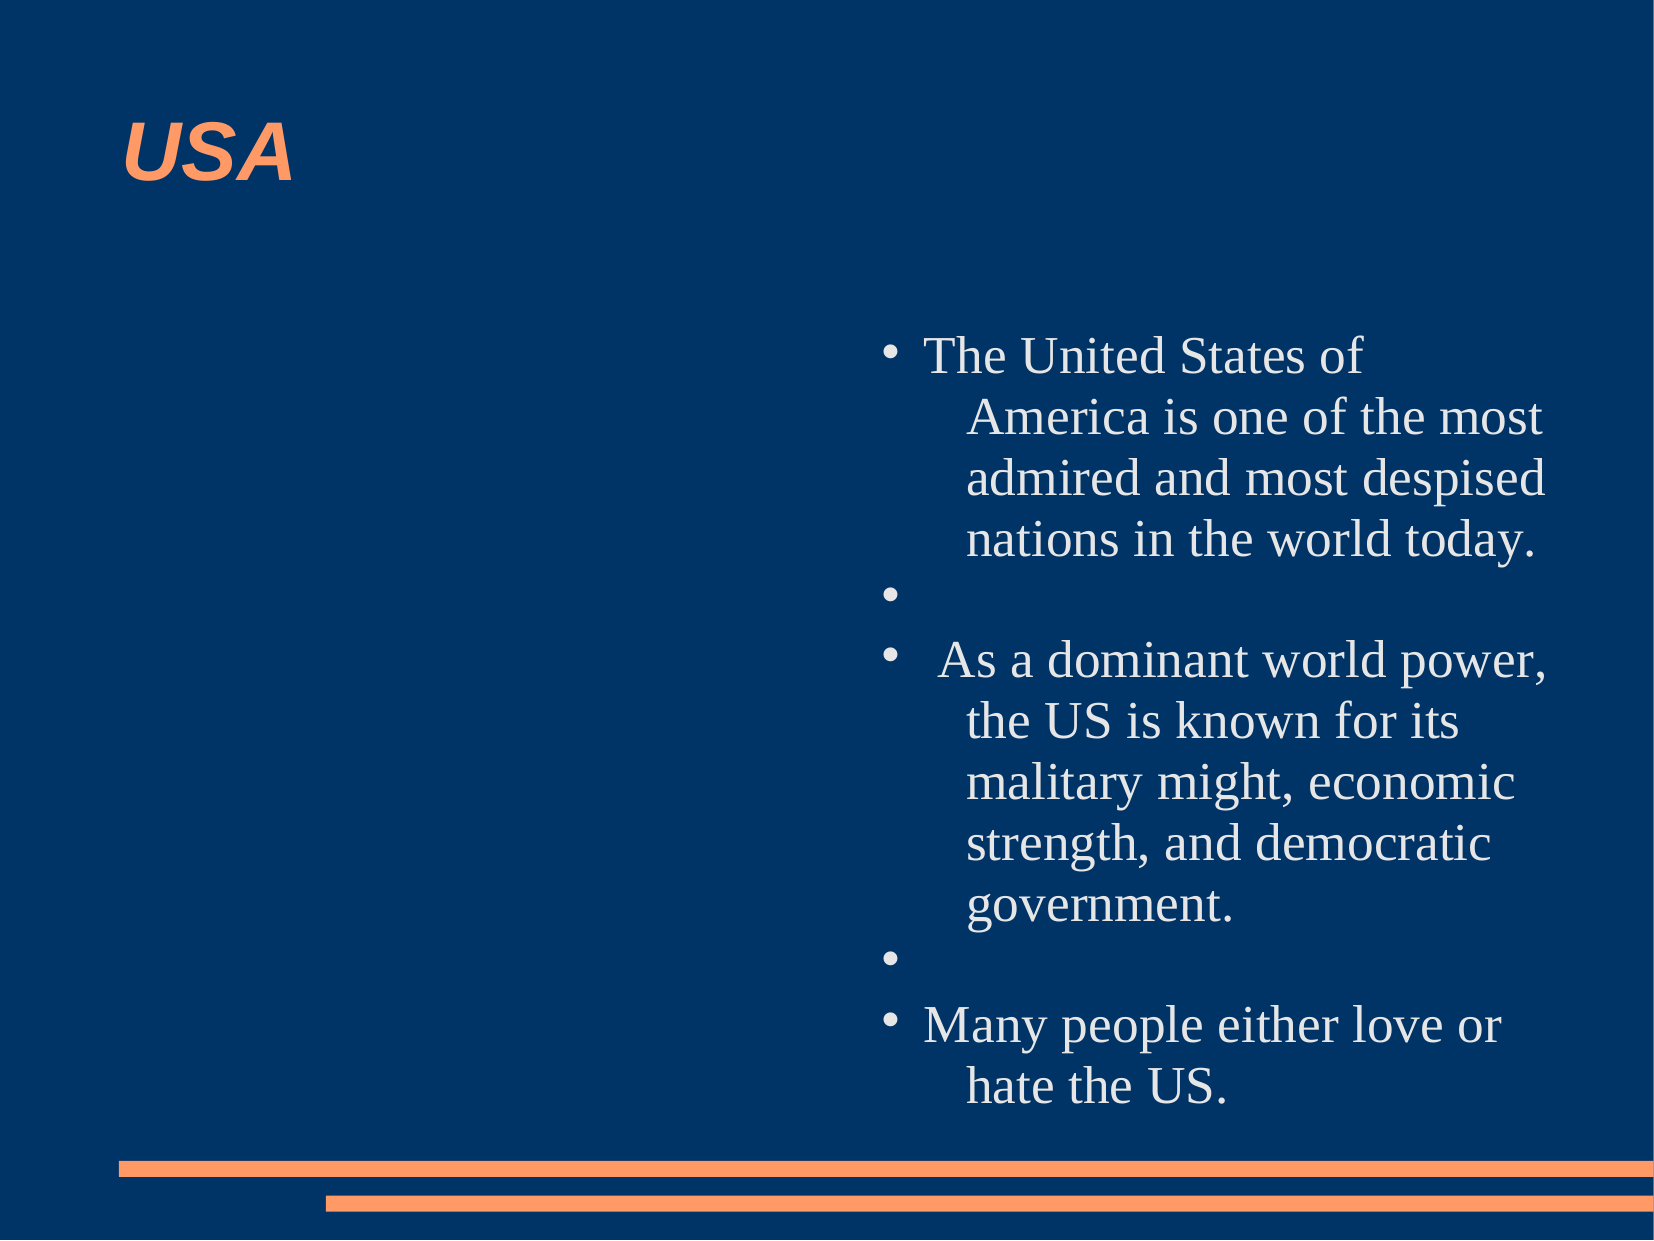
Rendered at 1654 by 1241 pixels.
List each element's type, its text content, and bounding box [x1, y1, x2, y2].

list The United States of America is one of the most admired and most despised nations in the world today. As a dominant world power, the US is known for its malitary might, economic strength, and democratic government. Many people either love or hate the US. [59, 265, 1512, 1068]
title USA [121, 46, 1534, 254]
